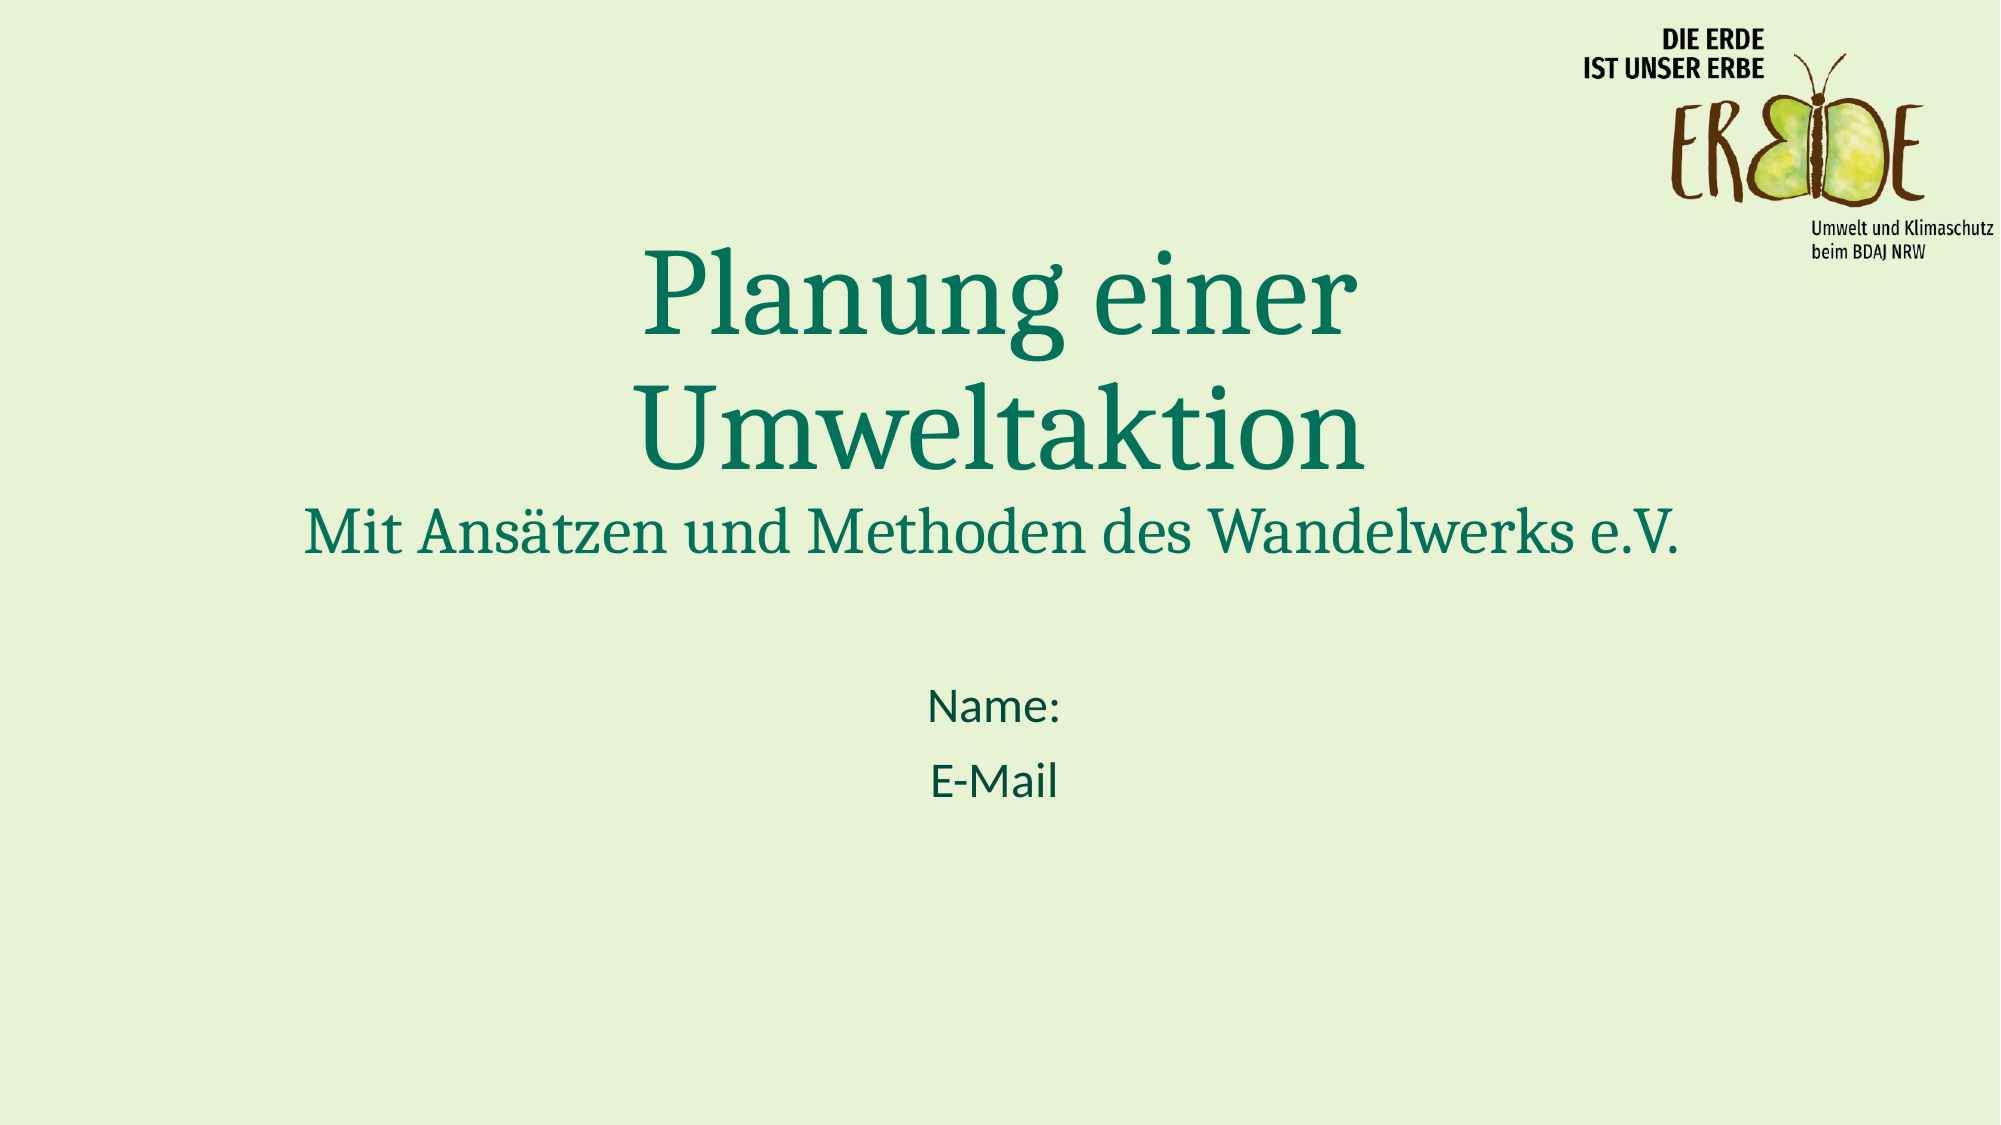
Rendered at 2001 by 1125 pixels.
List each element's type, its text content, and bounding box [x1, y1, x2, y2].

title Planung einer Umweltaktion Mit Ansätzen und Methoden des Wandelwerks e.V. [249, 184, 1750, 576]
subtitle Name: E-Mail [249, 672, 1750, 944]
